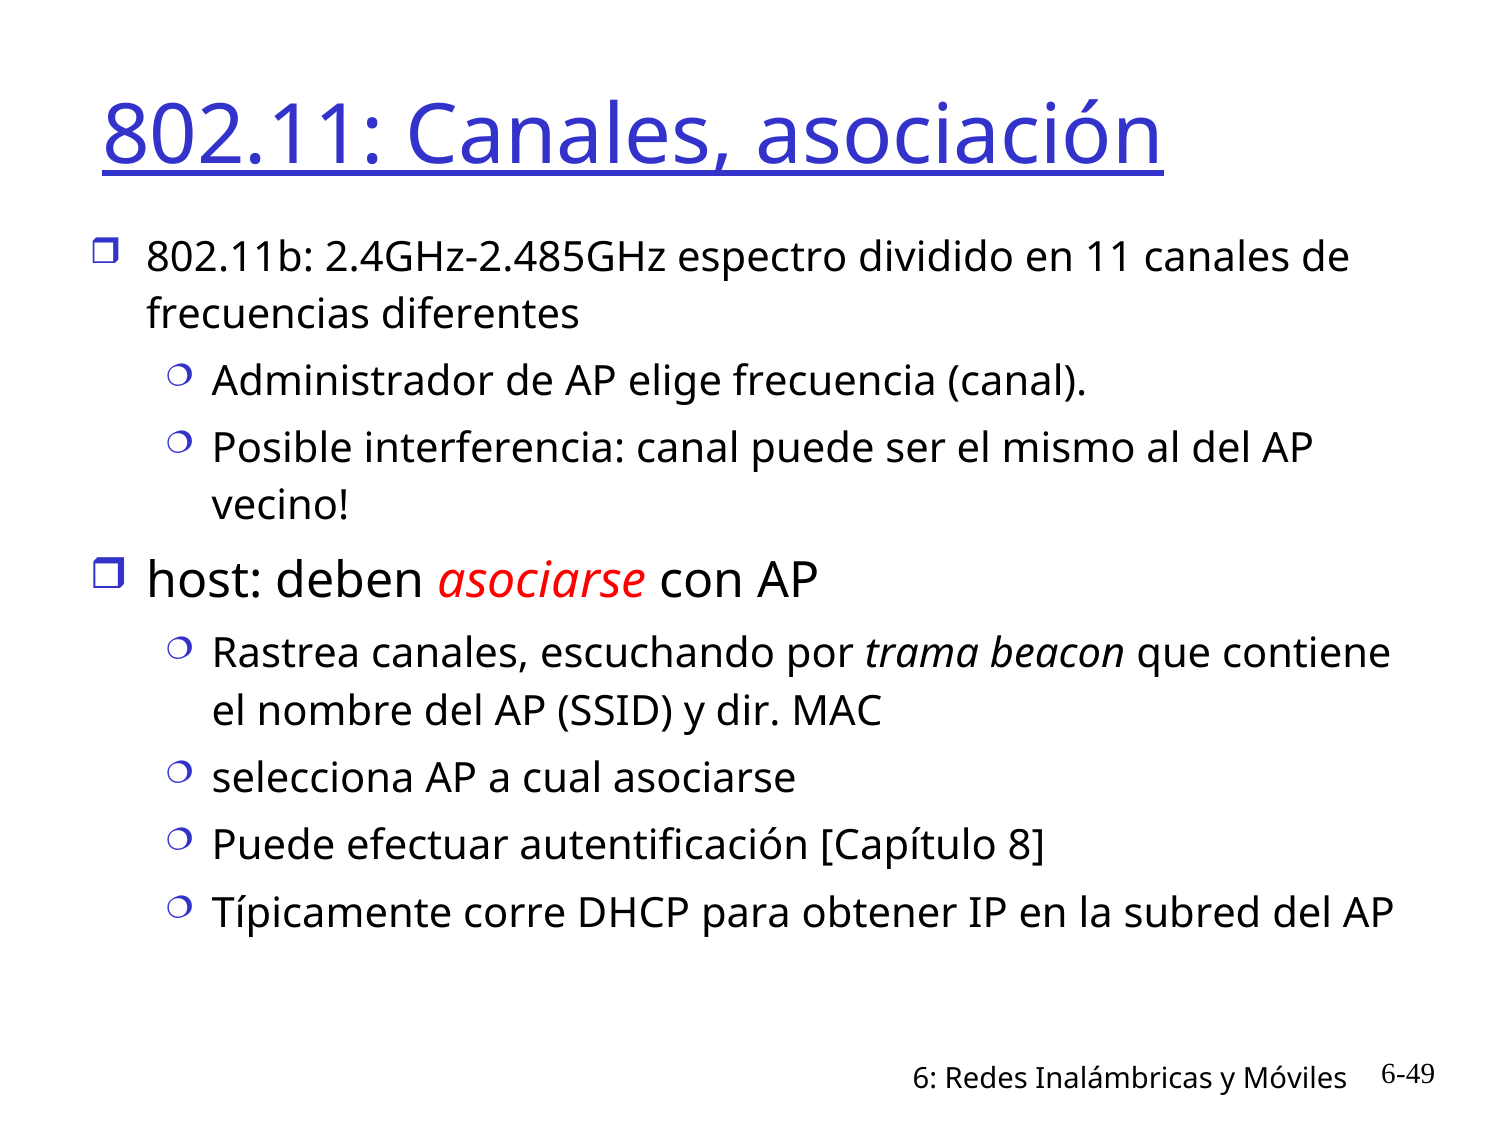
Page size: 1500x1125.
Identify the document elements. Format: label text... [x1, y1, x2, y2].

list 802.11b: 2.4GHz-2.485GHz espectro dividido en 11 canales de frecuencias diferentes Administrador de AP elige frecuencia (canal). Posible interferencia: canal puede ser el mismo al del AP vecino! host: deben asociarse con AP Rastrea canales, escuchando por trama beacon que contiene el nombre del AP (SSID) y dir. MAC selecciona AP a cual asociarse Puede efectuar autentificación [Capítulo 8] Típicamente corre DHCP para obtener IP en la subred del AP [75, 218, 1426, 982]
title 802.11: Canales, asociación [87, 37, 1363, 218]
